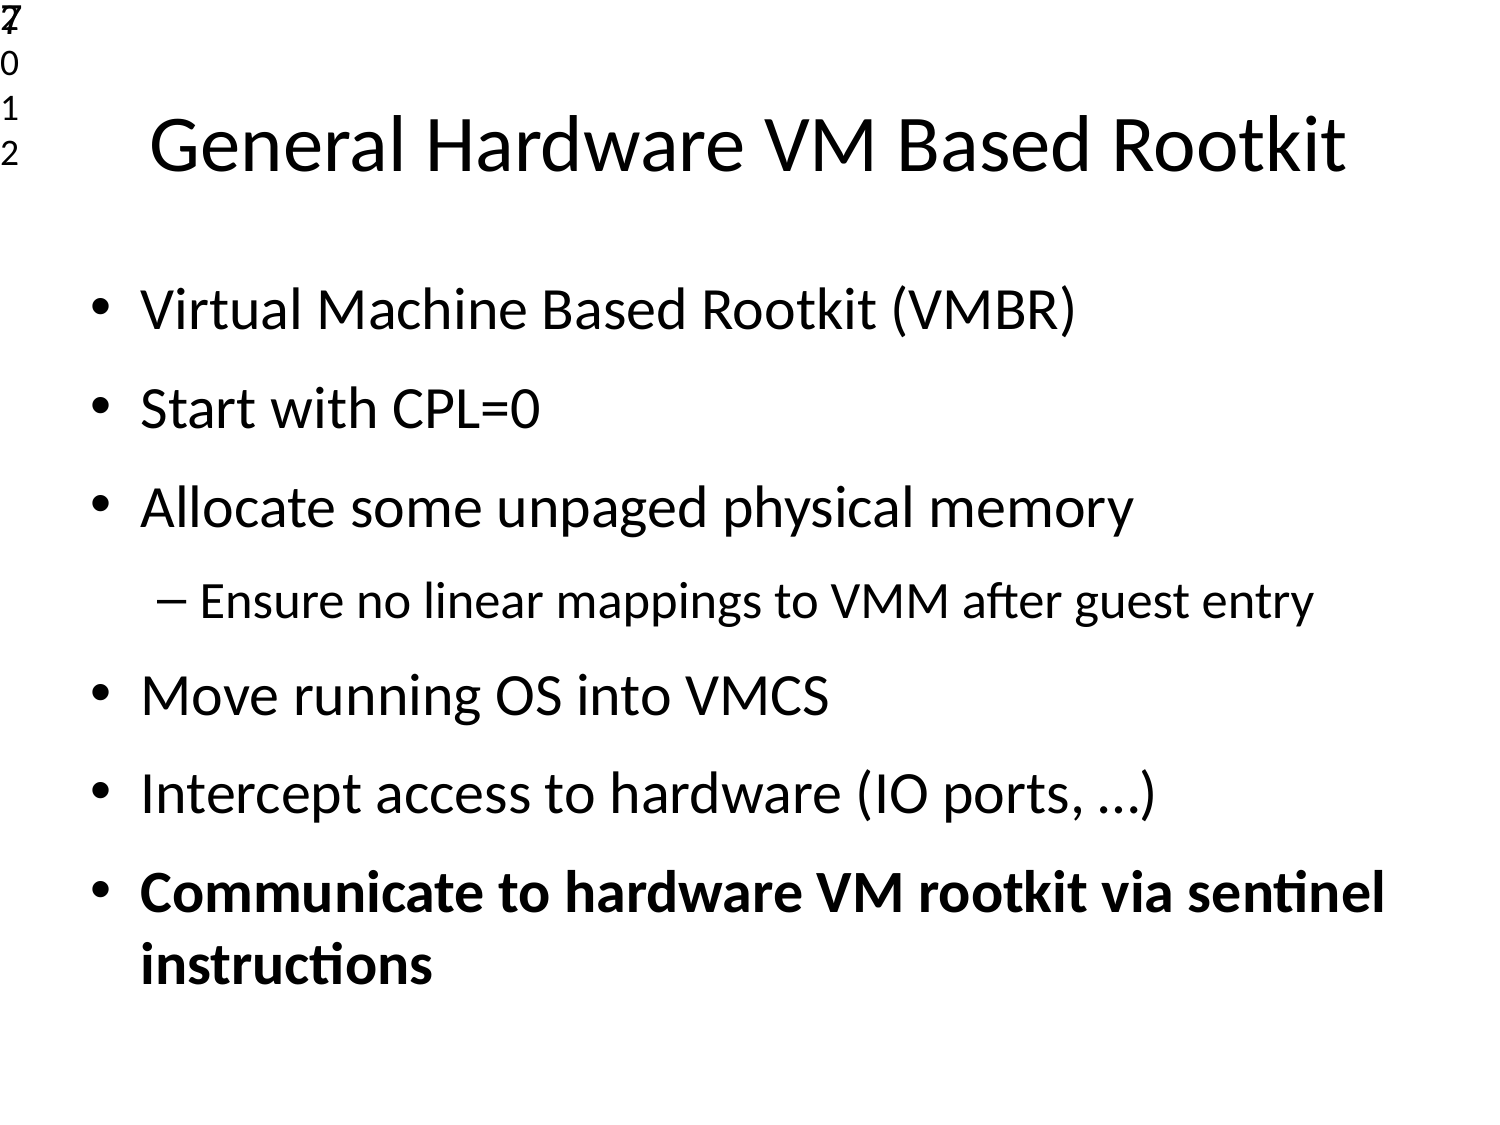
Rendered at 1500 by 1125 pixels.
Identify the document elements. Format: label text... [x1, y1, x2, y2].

list Virtual Machine Based Rootkit (VMBR) Start with CPL=0 Allocate some unpaged physical memory Ensure no linear mappings to VMM after guest entry Move running OS into VMCS Intercept access to hardware (IO ports, …) Communicate to hardware VM rootkit via sentinel instructions [75, 262, 1425, 1005]
title General Hardware VM Based Rootkit [75, 45, 1425, 233]
